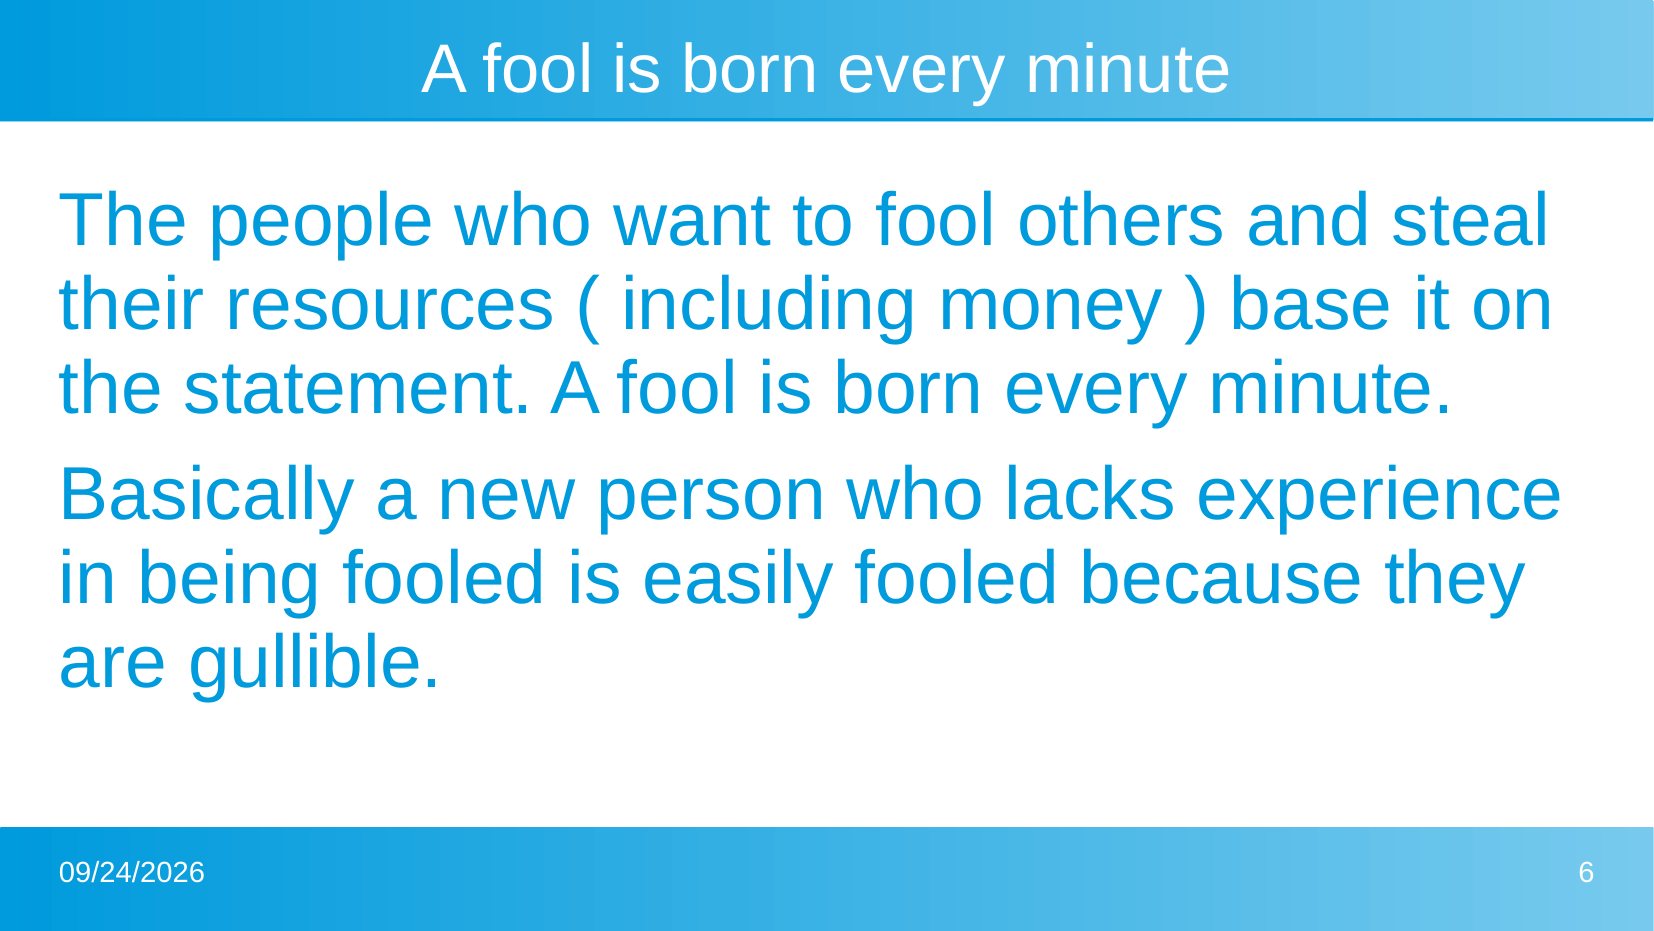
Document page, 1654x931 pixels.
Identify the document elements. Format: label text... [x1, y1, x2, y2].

list The people who want to fool others and steal their resources ( including money ) base it on the statement. A fool is born every minute. Basically a new person who lacks experience in being fooled is easily fooled because they are gullible. [59, 177, 1595, 768]
title A fool is born every minute [59, 29, 1595, 108]
